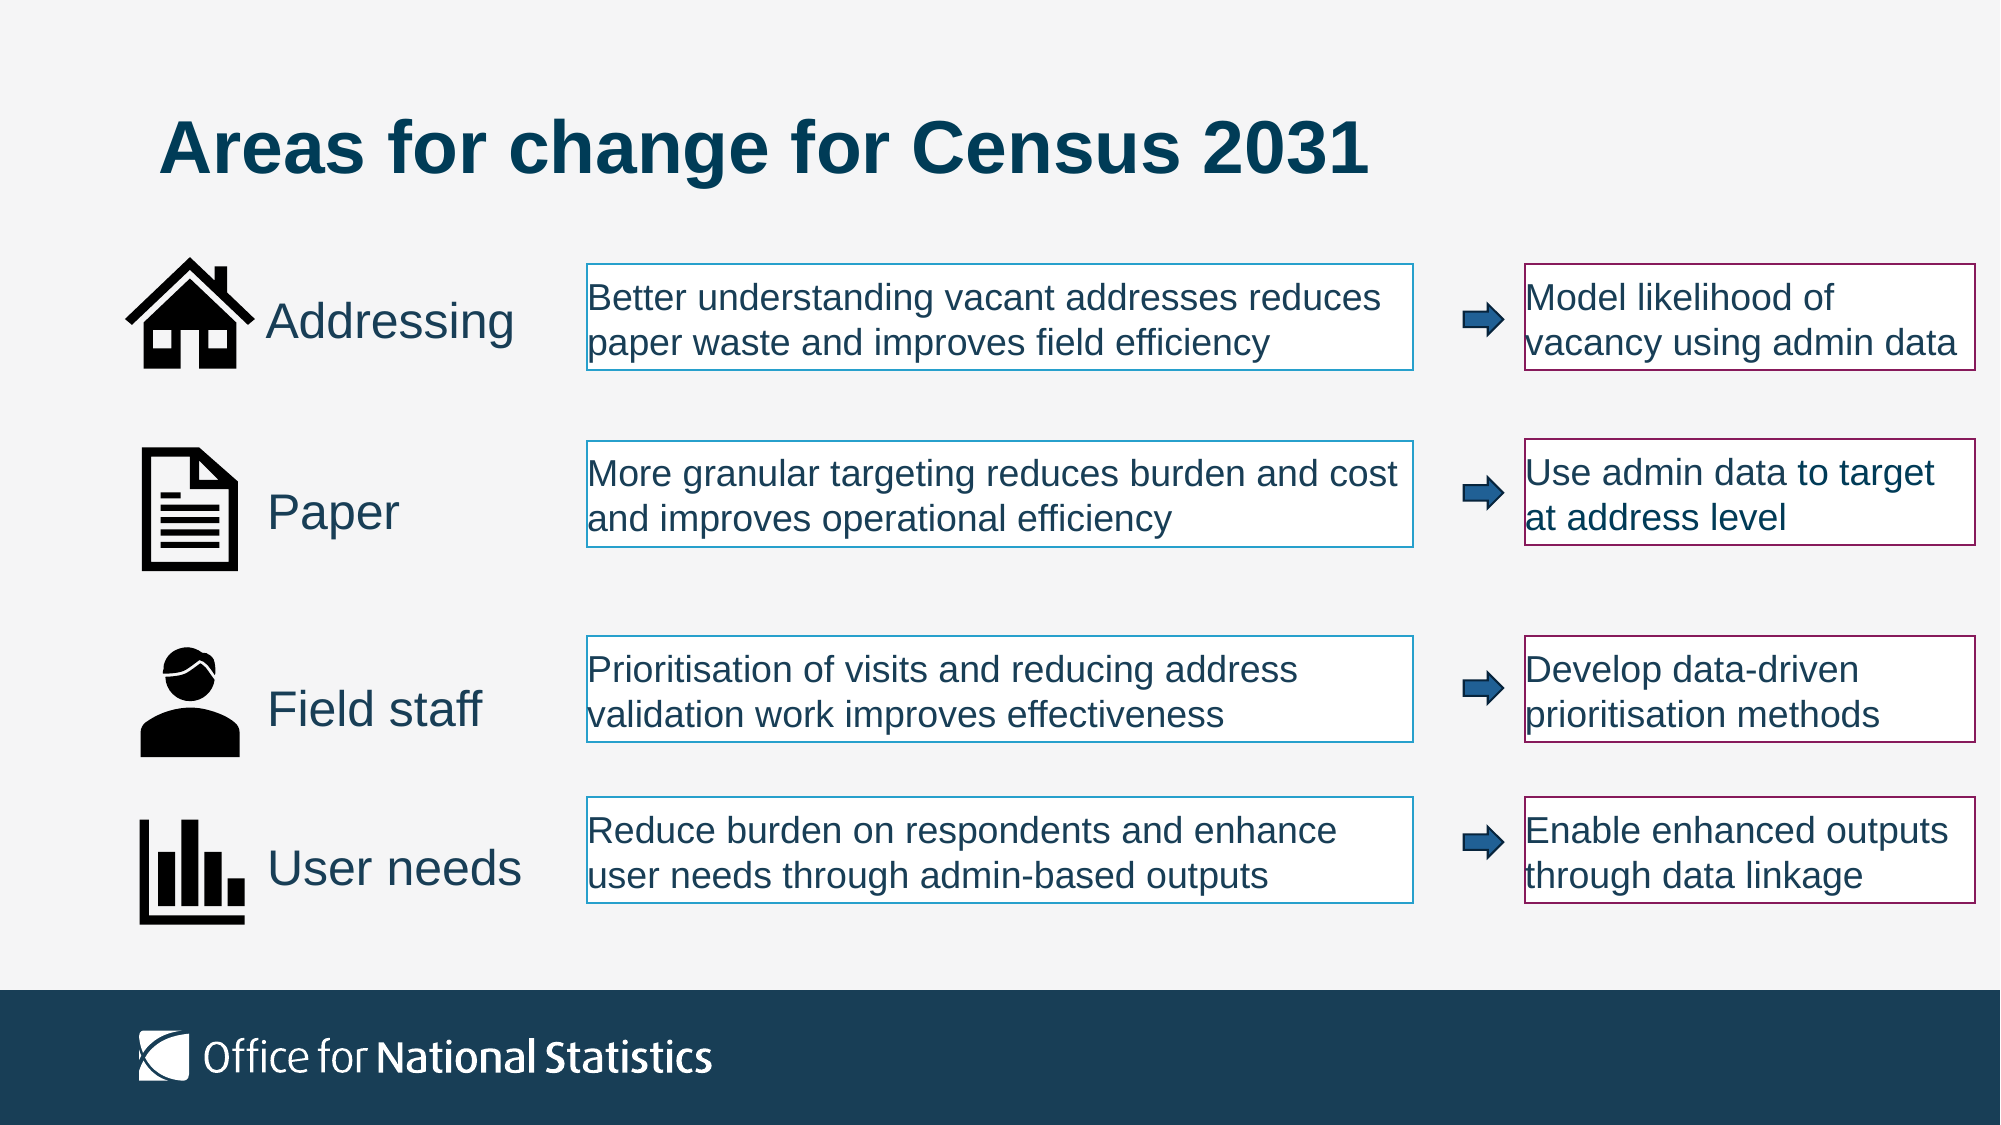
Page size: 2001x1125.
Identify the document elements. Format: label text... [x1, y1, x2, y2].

text_box Addressing [265, 280, 823, 357]
text_box Model likelihood of vacancy using admin data​ [1524, 264, 1975, 371]
picture [117, 797, 268, 948]
text_box Reduce burden on respondents and enhance user needs through admin-based outputs [587, 797, 1414, 904]
text_box Better understanding vacant addresses reduces paper waste and improves field efficiency [587, 264, 1414, 371]
picture [114, 434, 265, 585]
text_box [1463, 477, 1504, 509]
text_box Field staff [267, 668, 825, 744]
text_box Paper [267, 471, 825, 547]
text_box Use admin data​ to target at address level [1524, 439, 1975, 546]
picture [115, 629, 266, 780]
text_box Enable enhanced outputs through data linkage [1524, 797, 1975, 904]
text_box More granular targeting reduces burden and cost and improves operational efficiency [587, 440, 1414, 547]
picture [114, 237, 265, 388]
text_box [1463, 303, 1504, 335]
text_box [1463, 672, 1504, 704]
text_box Prioritisation of visits and reducing address validation work improves effectiveness [587, 636, 1414, 743]
text_box User needs [268, 827, 825, 903]
text_box Develop data-driven prioritisation methods [1524, 636, 1975, 743]
title Areas for change for Census 2031 [137, 105, 1863, 192]
text_box [1463, 826, 1504, 858]
